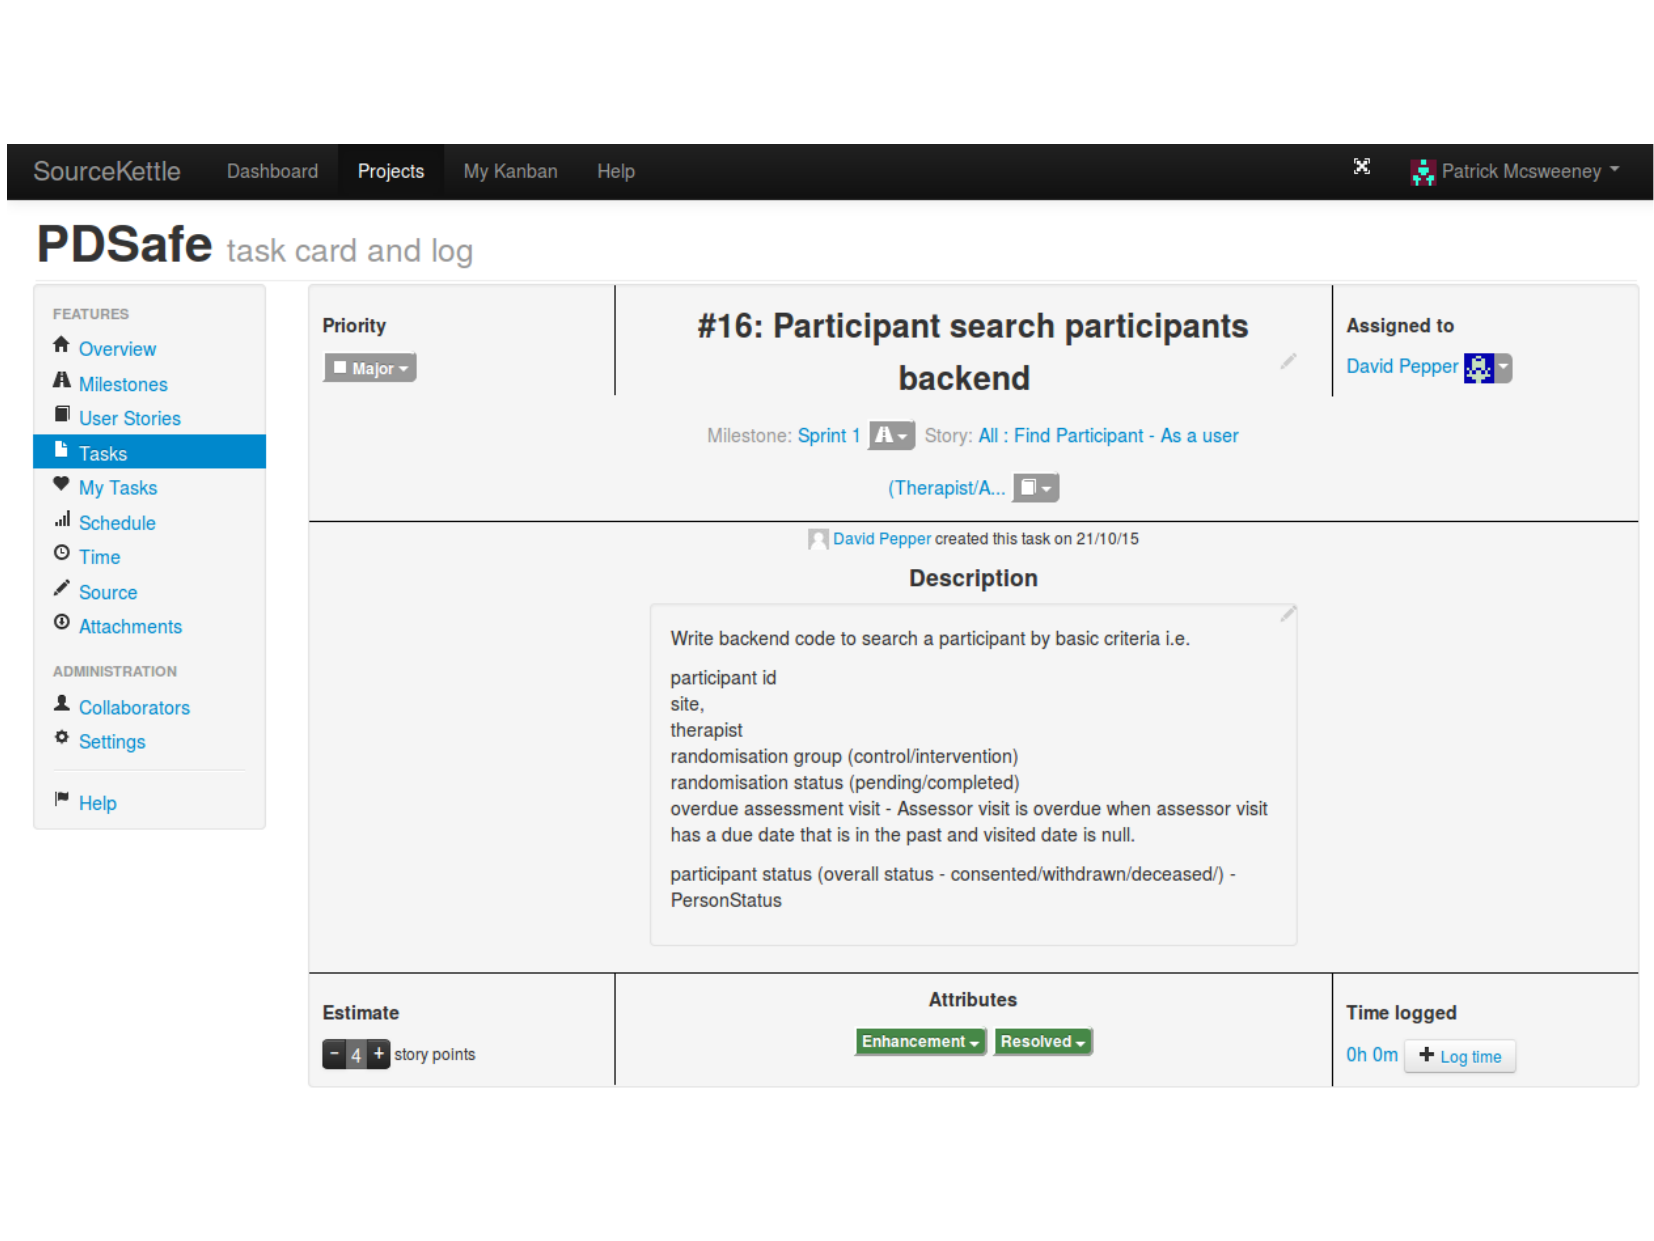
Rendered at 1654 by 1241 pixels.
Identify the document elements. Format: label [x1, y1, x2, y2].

picture [7, 144, 1654, 1106]
